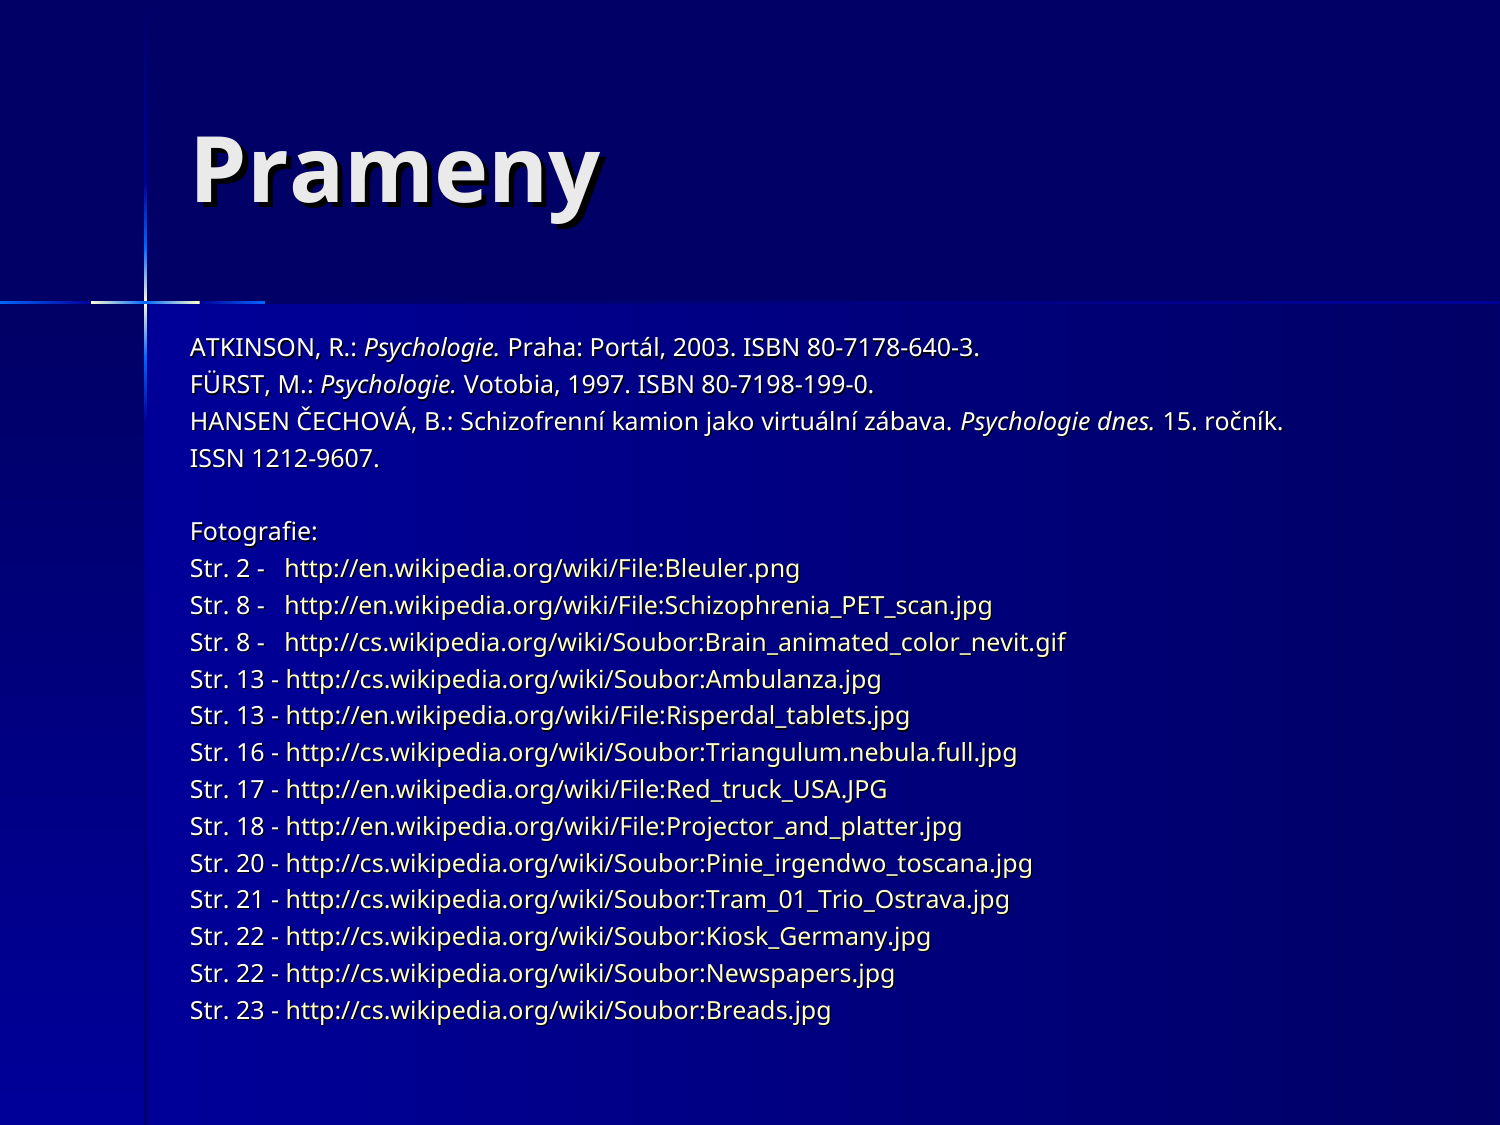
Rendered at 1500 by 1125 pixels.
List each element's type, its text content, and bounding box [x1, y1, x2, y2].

list ATKINSON, R.: Psychologie. Praha: Portál, 2003. ISBN 80-7178-640-3. FÜRST, M.: Psychologie. Votobia, 1997. ISBN 80-7198-199-0. HANSEN ČECHOVÁ, B.: Schizofrenní kamion jako virtuální zábava. Psychologie dnes. 15. ročník. ISSN 1212-9607. Fotografie: Str. 2 - http://en.wikipedia.org/wiki/File:Bleuler.png Str. 8 - http://en.wikipedia.org/wiki/File:Schizophrenia_PET_scan.jpg Str. 8 - http://cs.wikipedia.org/wiki/Soubor:Brain_animated_color_nevit.gif Str. 13 - http://cs.wikipedia.org/wiki/Soubor:Ambulanza.jpg Str. 13 - http://en.wikipedia.org/wiki/File:Risperdal_tablets.jpg Str. 16 - http://cs.wikipedia.org/wiki/Soubor:Triangulum.nebula.full.jpg Str. 17 - http://en.wikipedia.org/wiki/File:Red_truck_USA.JPG Str. 18 - http://en.wikipedia.org/wiki/File:Projector_and_platter.jpg Str. 20 - http://cs.wikipedia.org/wiki/Soubor:Pinie_irgendwo_toscana.jpg Str. 21 - http://cs.wikipedia.org/wiki/Soubor:Tram_01_Trio_Ostrava.jpg Str. 22 - http://cs.wikipedia.org/wiki/Soubor:Kiosk_Germany.jpg Str. 22 - http://cs.wikipedia.org/wiki/Soubor:Newspapers.jpg Str. 23 - http://cs.wikipedia.org/wiki/Soubor:Breads.jpg [174, 324, 1413, 1001]
title Prameny [174, 49, 1413, 285]
